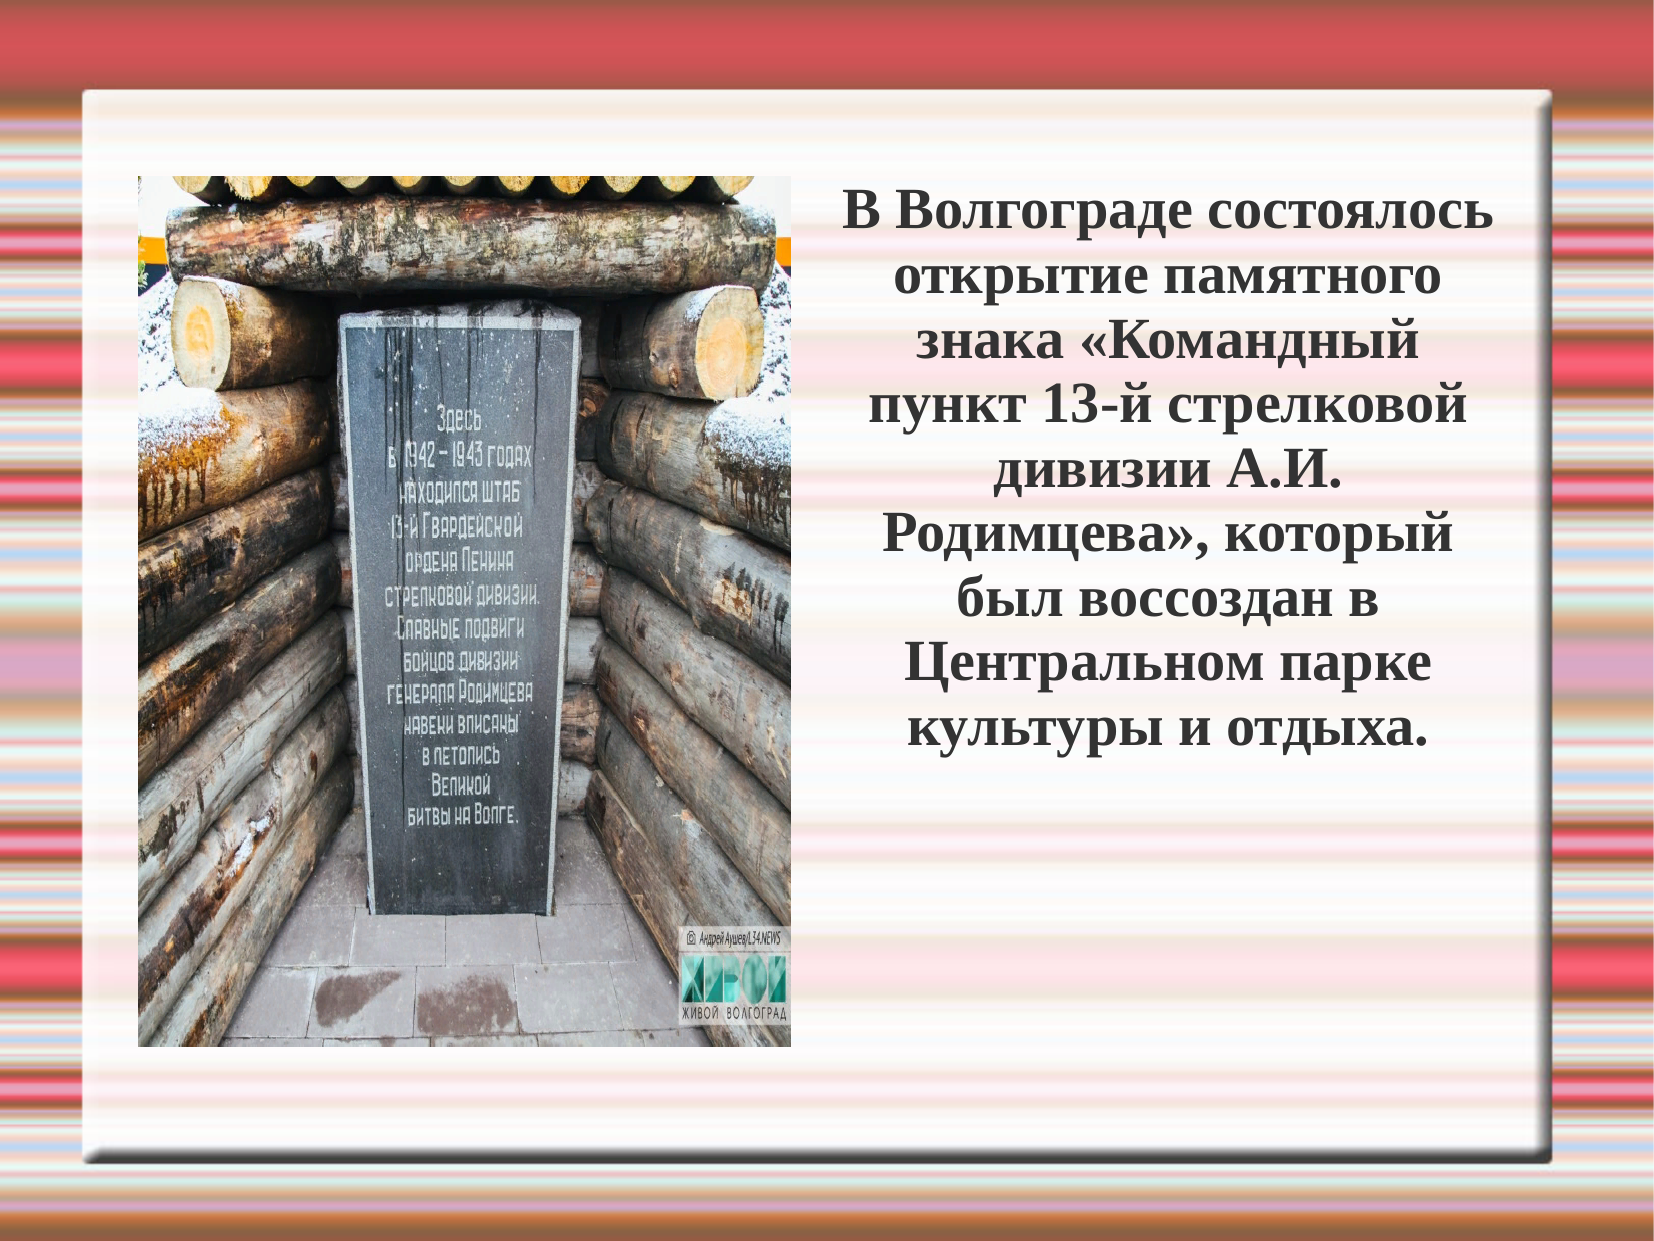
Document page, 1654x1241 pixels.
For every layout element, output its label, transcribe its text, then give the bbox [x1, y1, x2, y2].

list В Волгограде состоялось открытие памятного знака «Командный пункт 13-й стрелковой дивизии А.И. Родимцева», который был воссоздан в Центральном парке культуры и отдыха. [842, 176, 1517, 1132]
picture [138, 176, 791, 1047]
